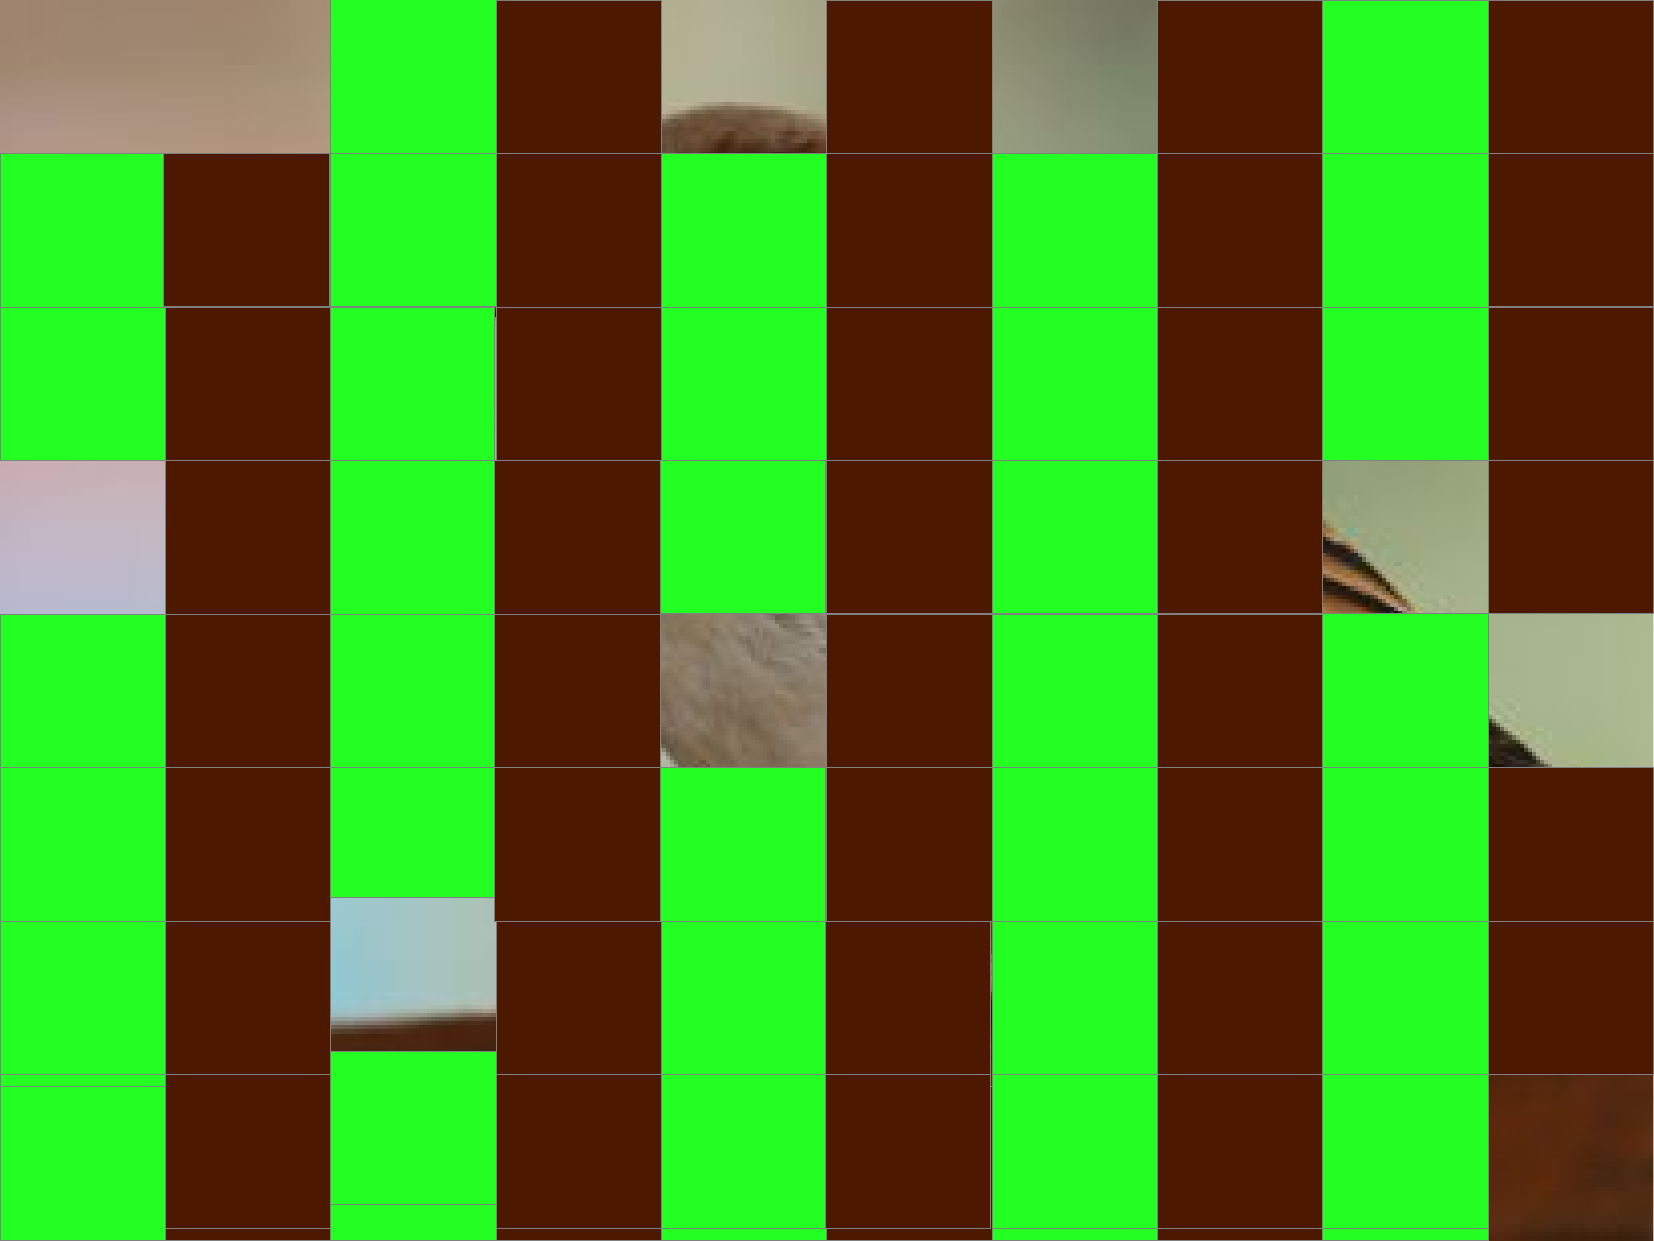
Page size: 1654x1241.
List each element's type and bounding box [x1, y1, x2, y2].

picture [662, 0, 826, 153]
picture [1489, 1075, 1654, 1241]
text_box [0, 0, 1654, 1241]
picture [993, 0, 1157, 153]
picture [661, 614, 826, 767]
picture [1489, 614, 1654, 767]
picture [0, 461, 165, 614]
picture [1323, 461, 1488, 613]
picture [331, 898, 496, 1051]
picture [0, 0, 330, 153]
